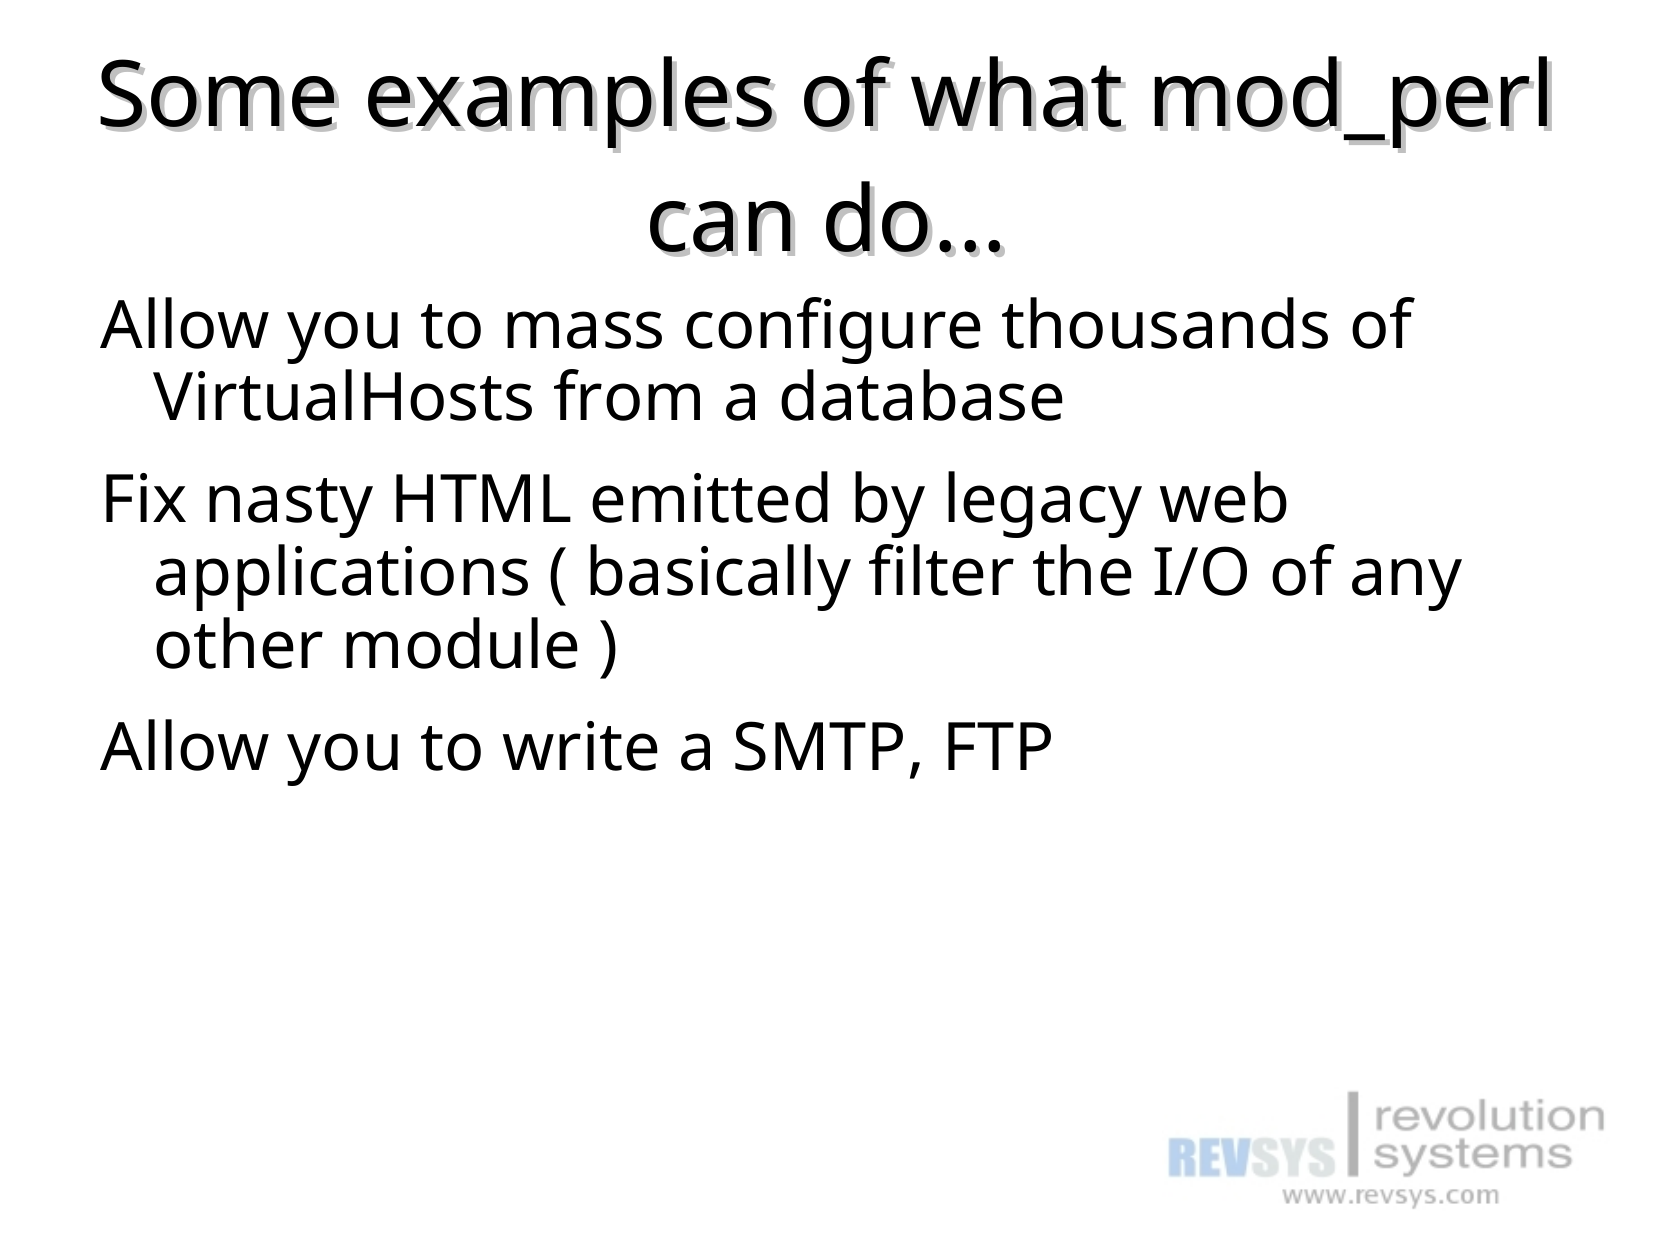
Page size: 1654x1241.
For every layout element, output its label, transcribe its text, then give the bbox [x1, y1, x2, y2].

picture [1162, 1087, 1613, 1211]
title Some examples of what mod_perl can do... [82, 42, 1571, 264]
list Allow you to mass configure thousands of VirtualHosts from a database Fix nasty HTML emitted by legacy web applications ( basically filter the I/O of any other module ) Allow you to write a SMTP, FTP [82, 290, 1571, 1109]
